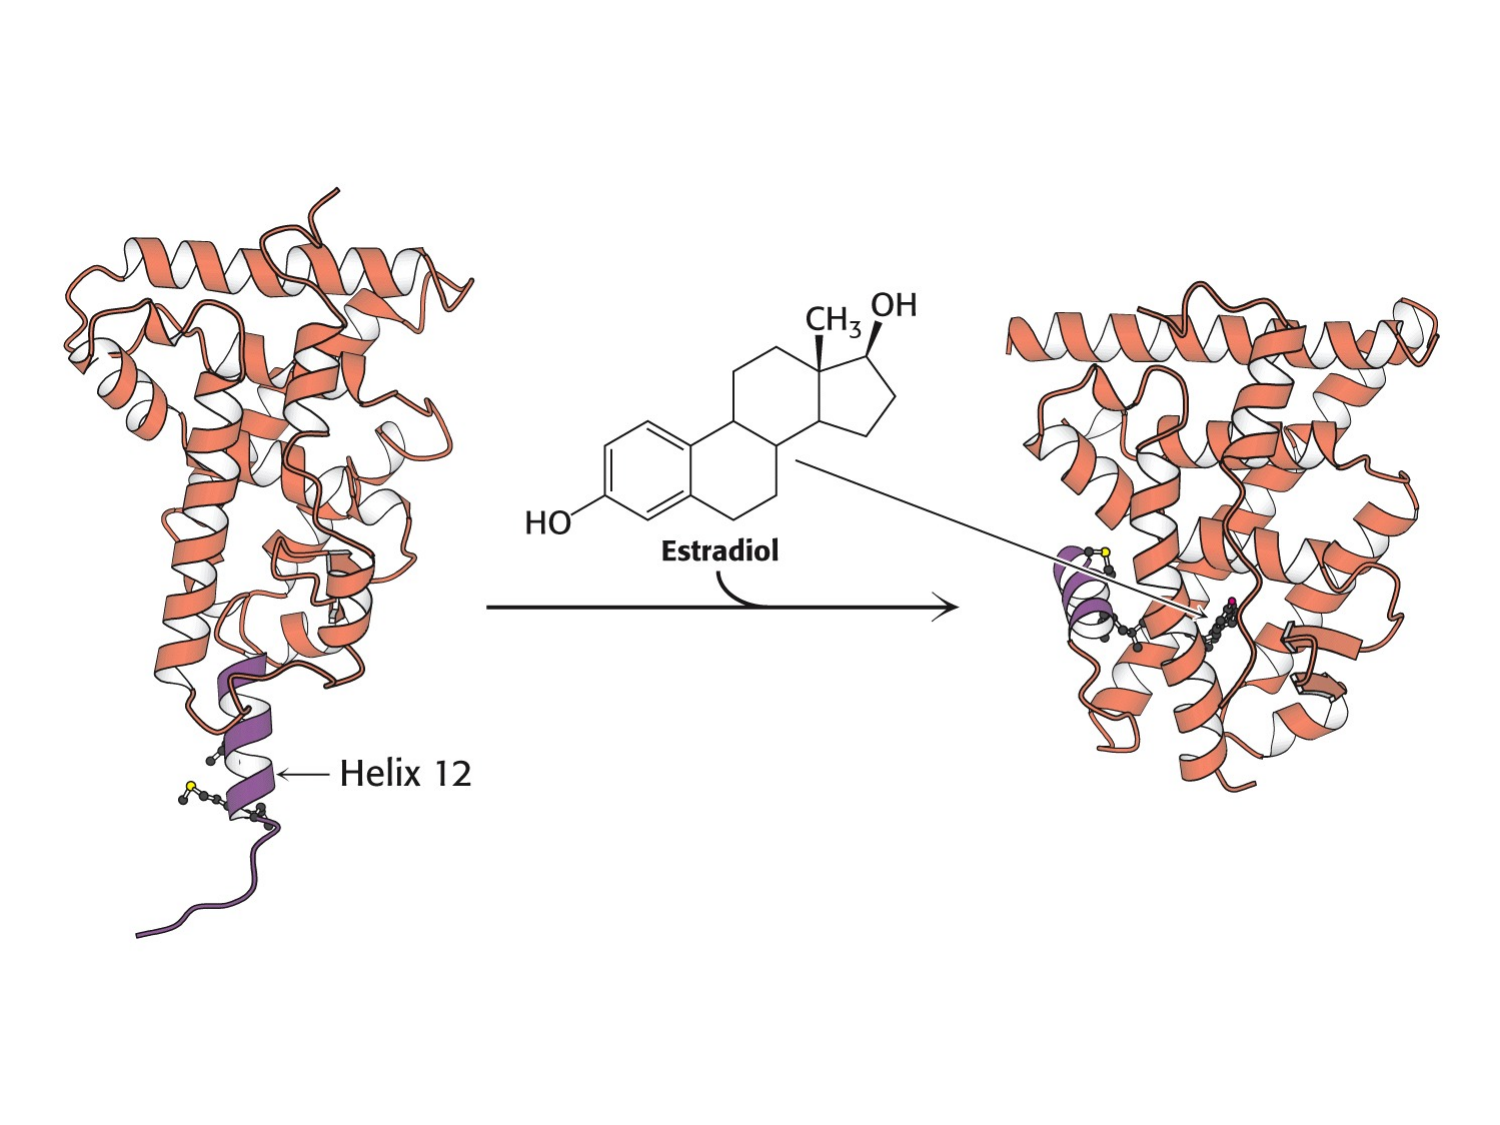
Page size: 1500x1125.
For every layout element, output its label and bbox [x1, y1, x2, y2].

picture [49, 166, 1450, 959]
